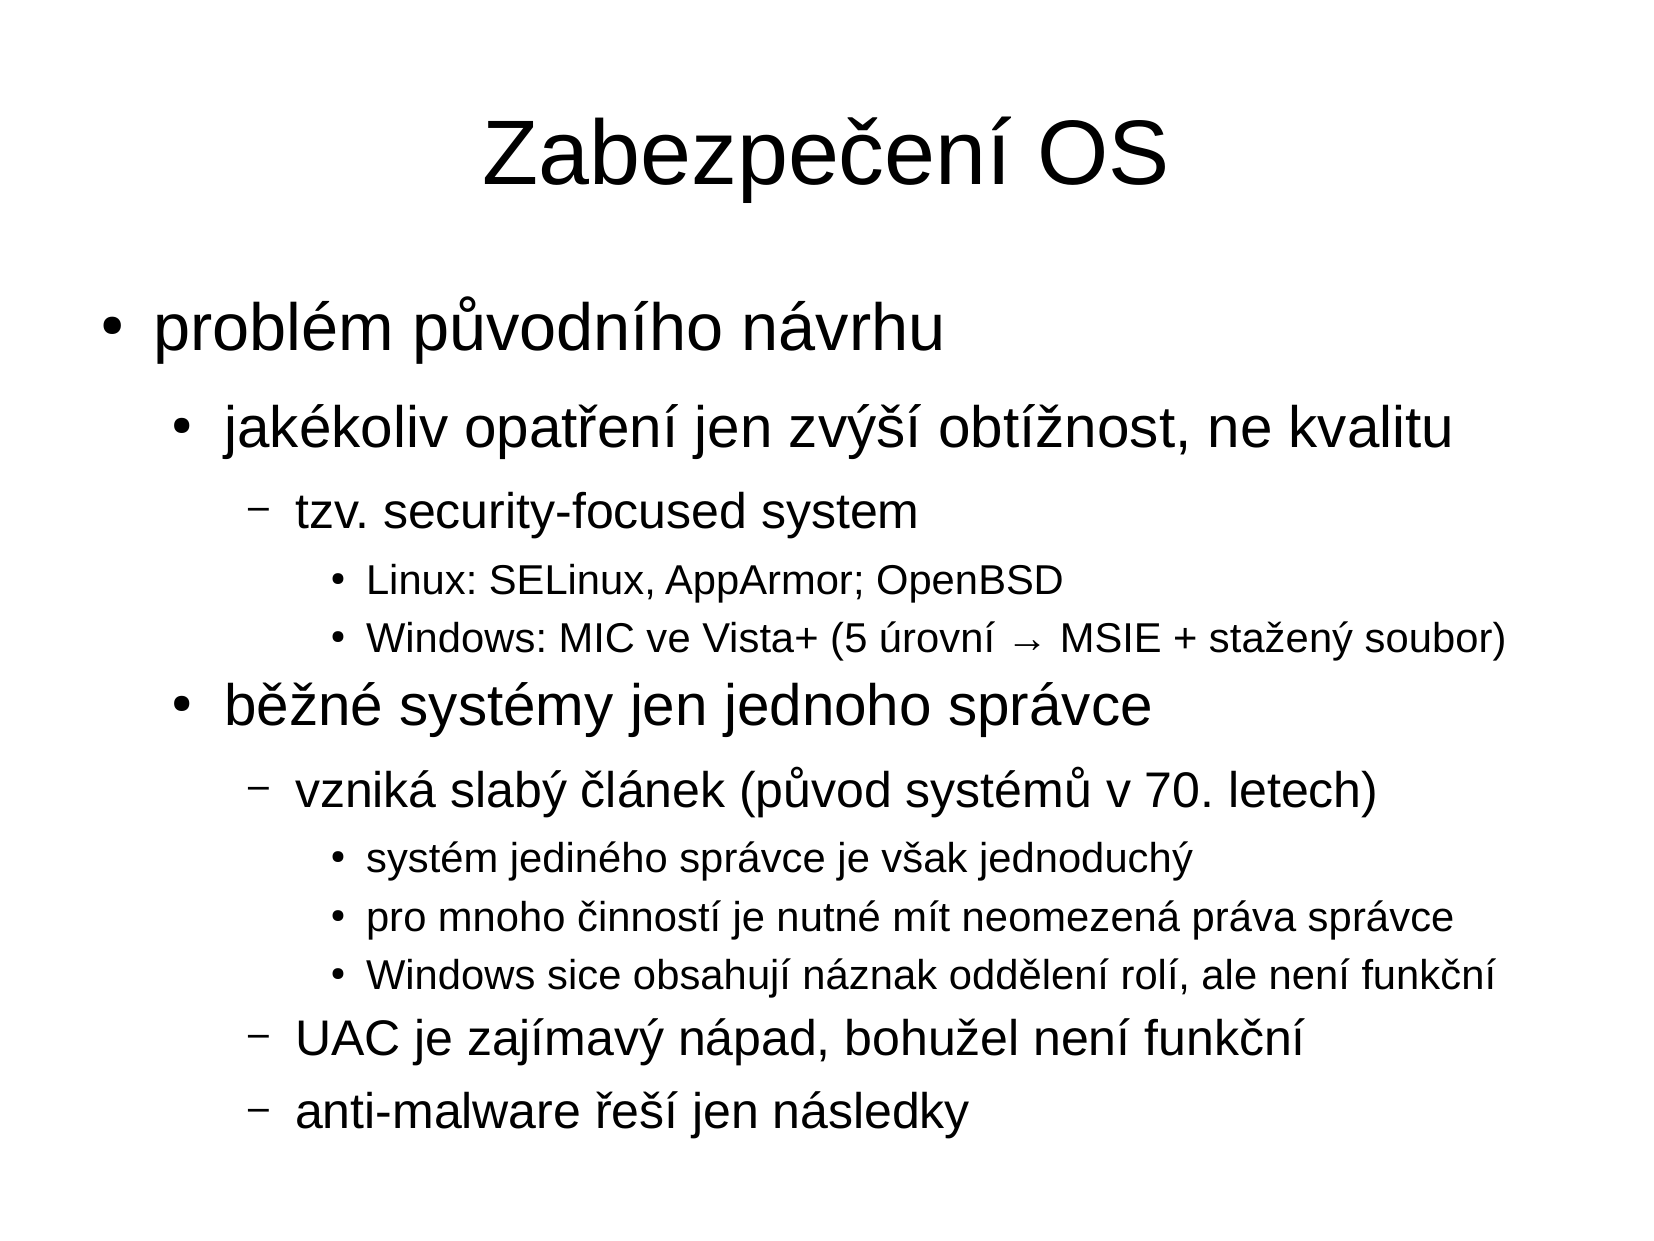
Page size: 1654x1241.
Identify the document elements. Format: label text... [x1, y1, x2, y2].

title Zabezpečení OS [82, 49, 1571, 257]
list problém původního návrhu jakékoliv opatření jen zvýší obtížnost, ne kvalitu tzv. security-focused system Linux: SELinux, AppArmor; OpenBSD Windows: MIC ve Vista+ (5 úrovní → MSIE + stažený soubor) běžné systémy jen jednoho správce vzniká slabý článek (původ systémů v 70. letech) systém jediného správce je však jednoduchý pro mnoho činností je nutné mít neomezená práva správce Windows sice obsahují náznak oddělení rolí, ale není funkční UAC je zajímavý nápad, bohužel není funkční anti-malware řeší jen následky [82, 290, 1571, 1141]
